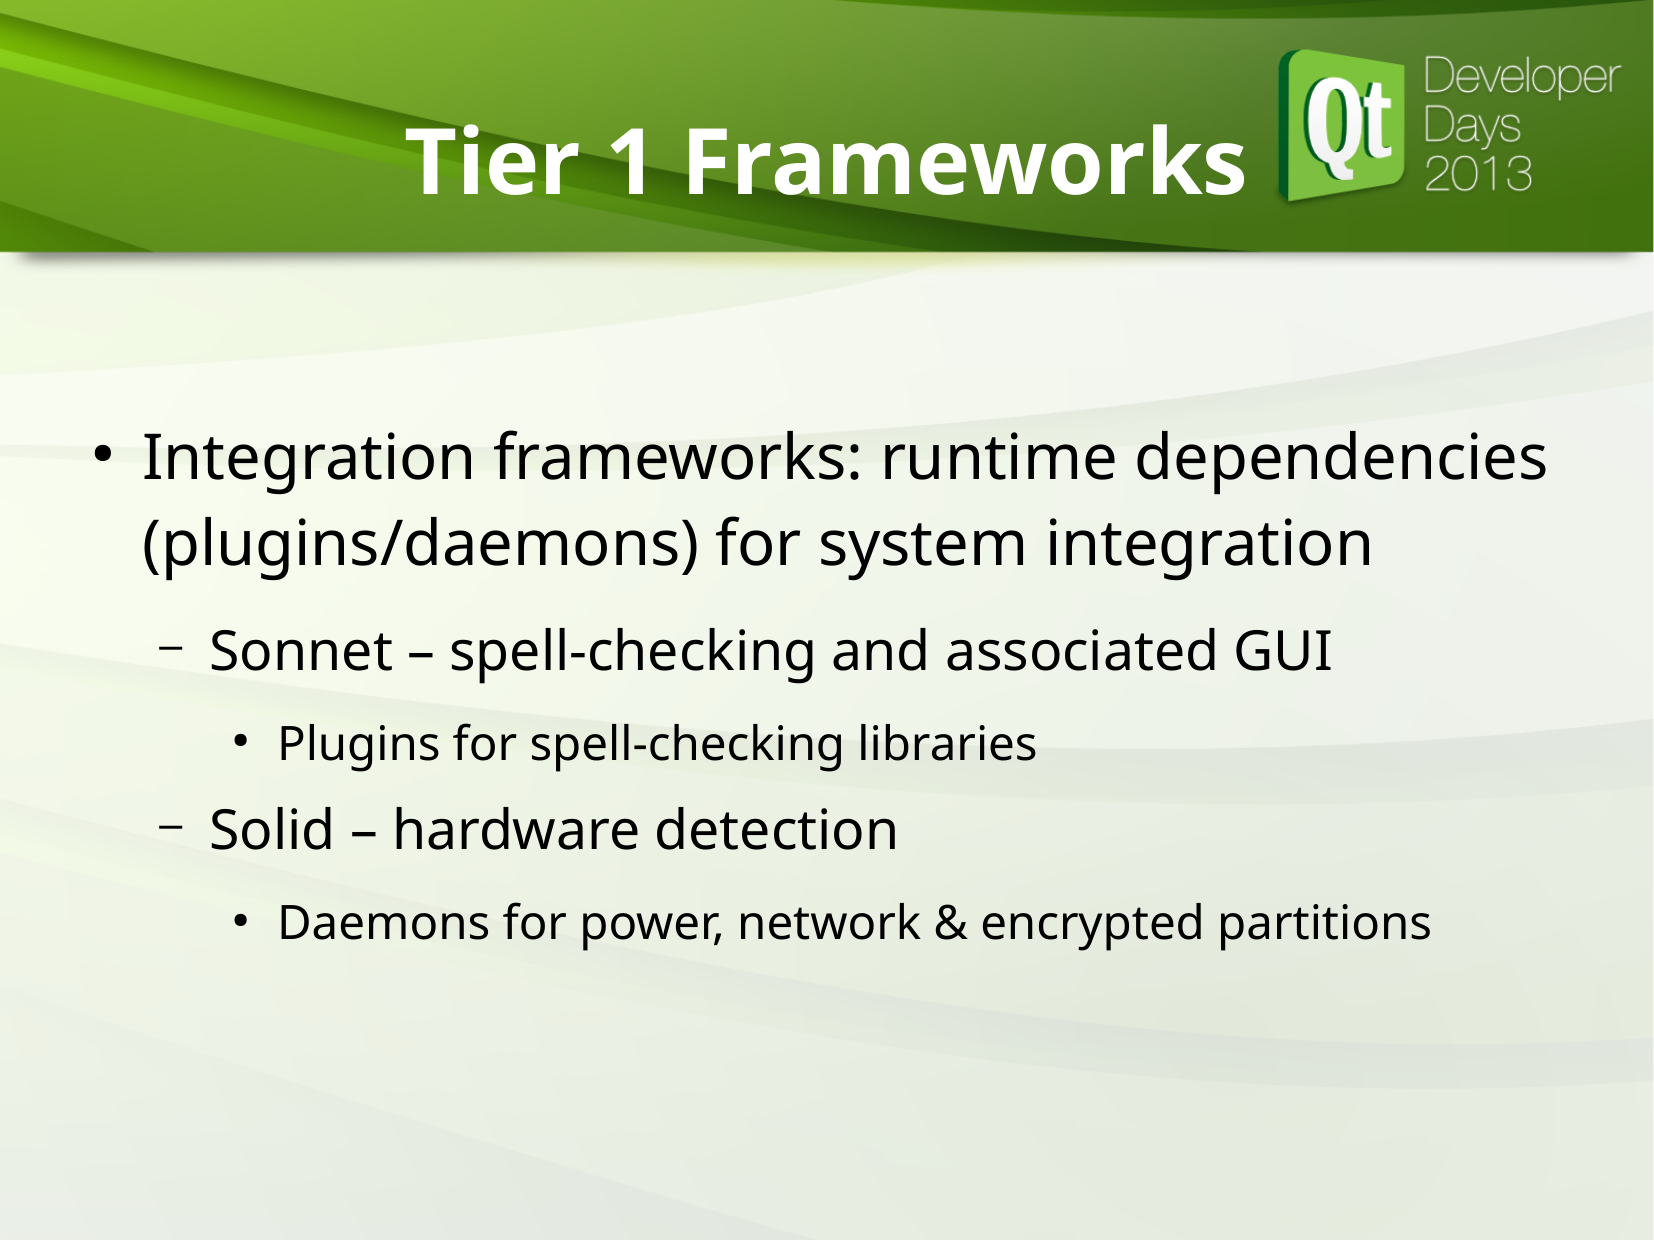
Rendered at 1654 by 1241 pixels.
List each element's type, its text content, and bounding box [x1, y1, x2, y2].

picture [0, 0, 1654, 1240]
list Integration frameworks: runtime dependencies (plugins/daemons) for system integration Sonnet – spell-checking and associated GUI Plugins for spell-checking libraries Solid – hardware detection Daemons for power, network & encrypted partitions [75, 297, 1576, 1017]
title Tier 1 Frameworks [82, 55, 1571, 263]
